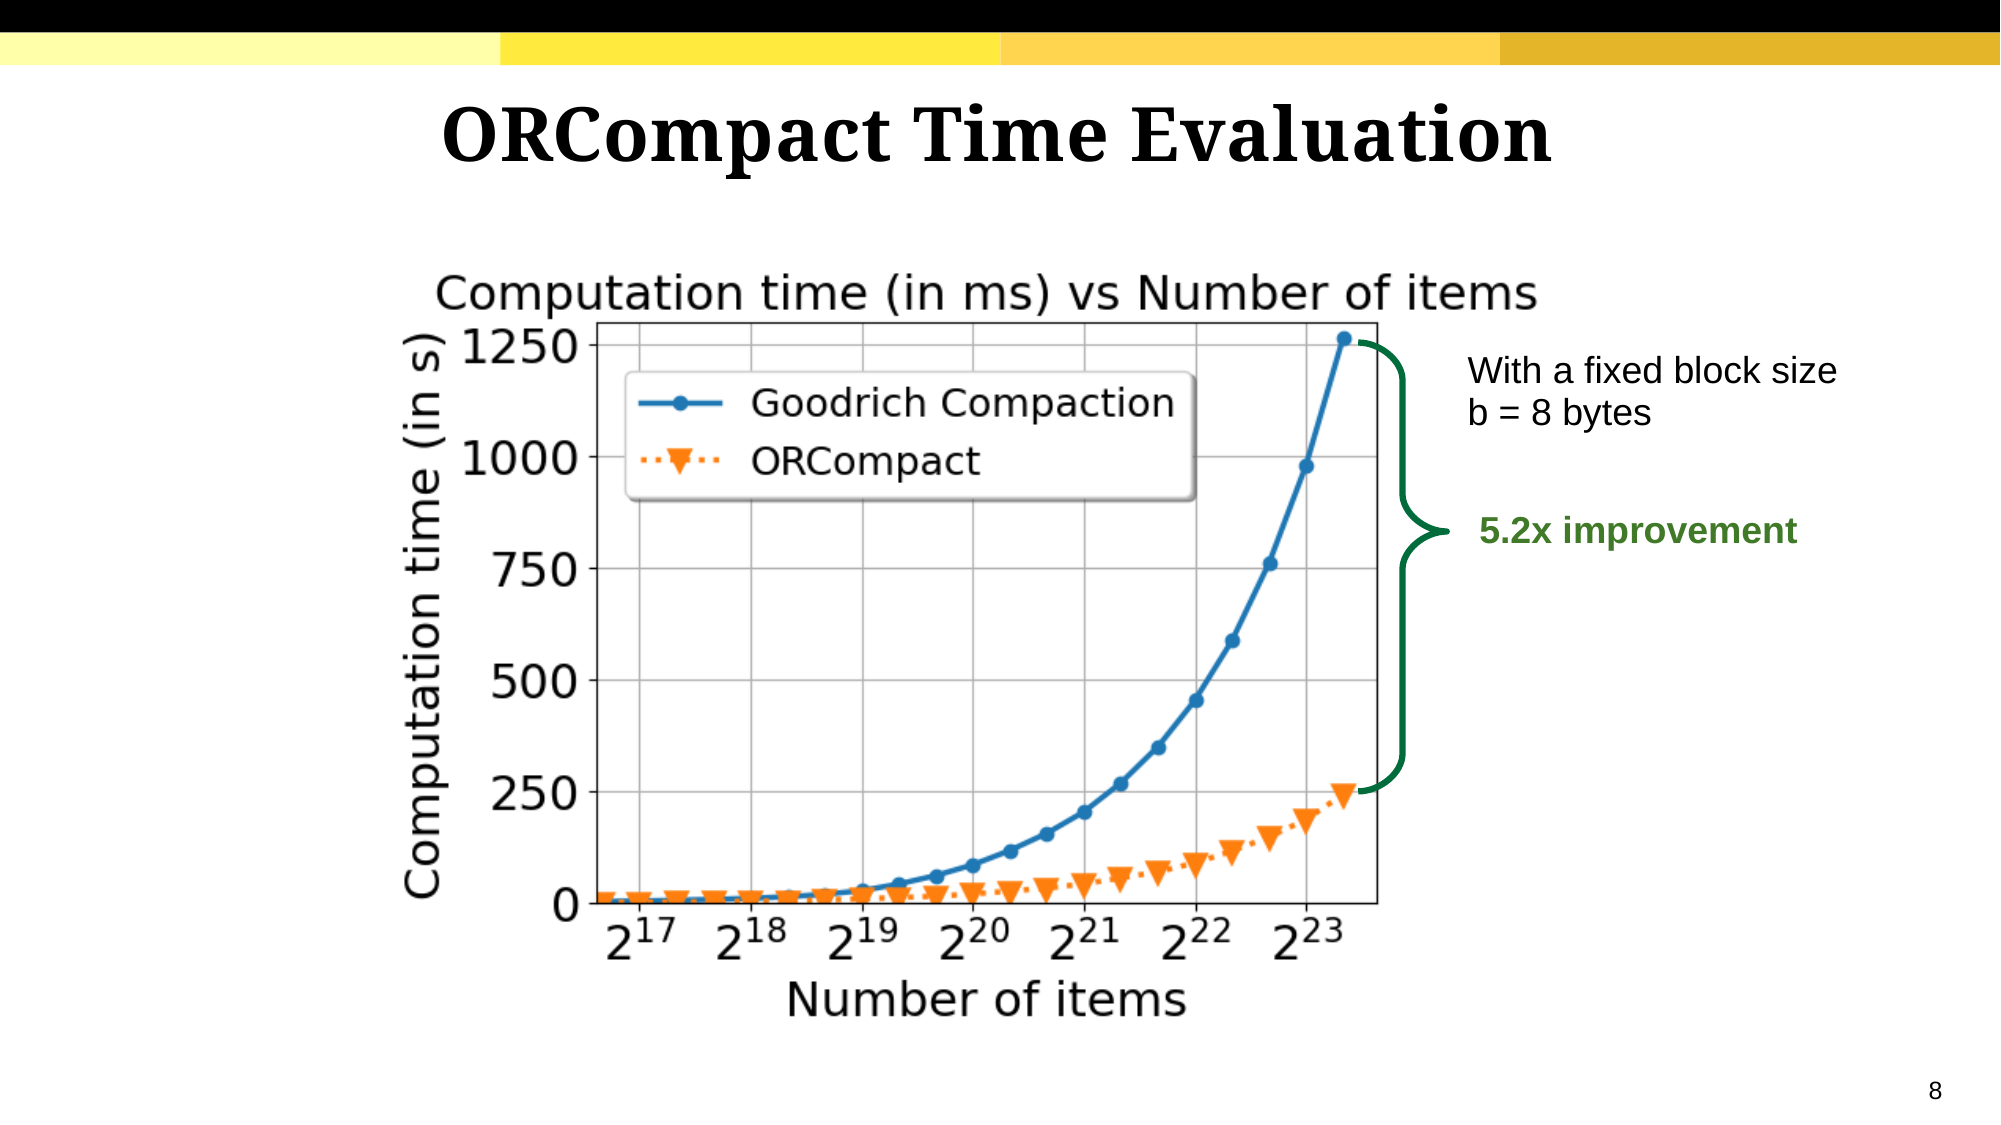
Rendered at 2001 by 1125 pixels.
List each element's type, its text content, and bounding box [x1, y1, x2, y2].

text_box With a fixed block size b = 8 bytes [1452, 342, 1938, 442]
text_box 5.2x improvement [1464, 501, 1819, 601]
picture [389, 258, 1553, 1040]
title ORCompact Time Evaluation [48, 65, 1947, 213]
text_box 8 [1913, 1069, 1972, 1113]
